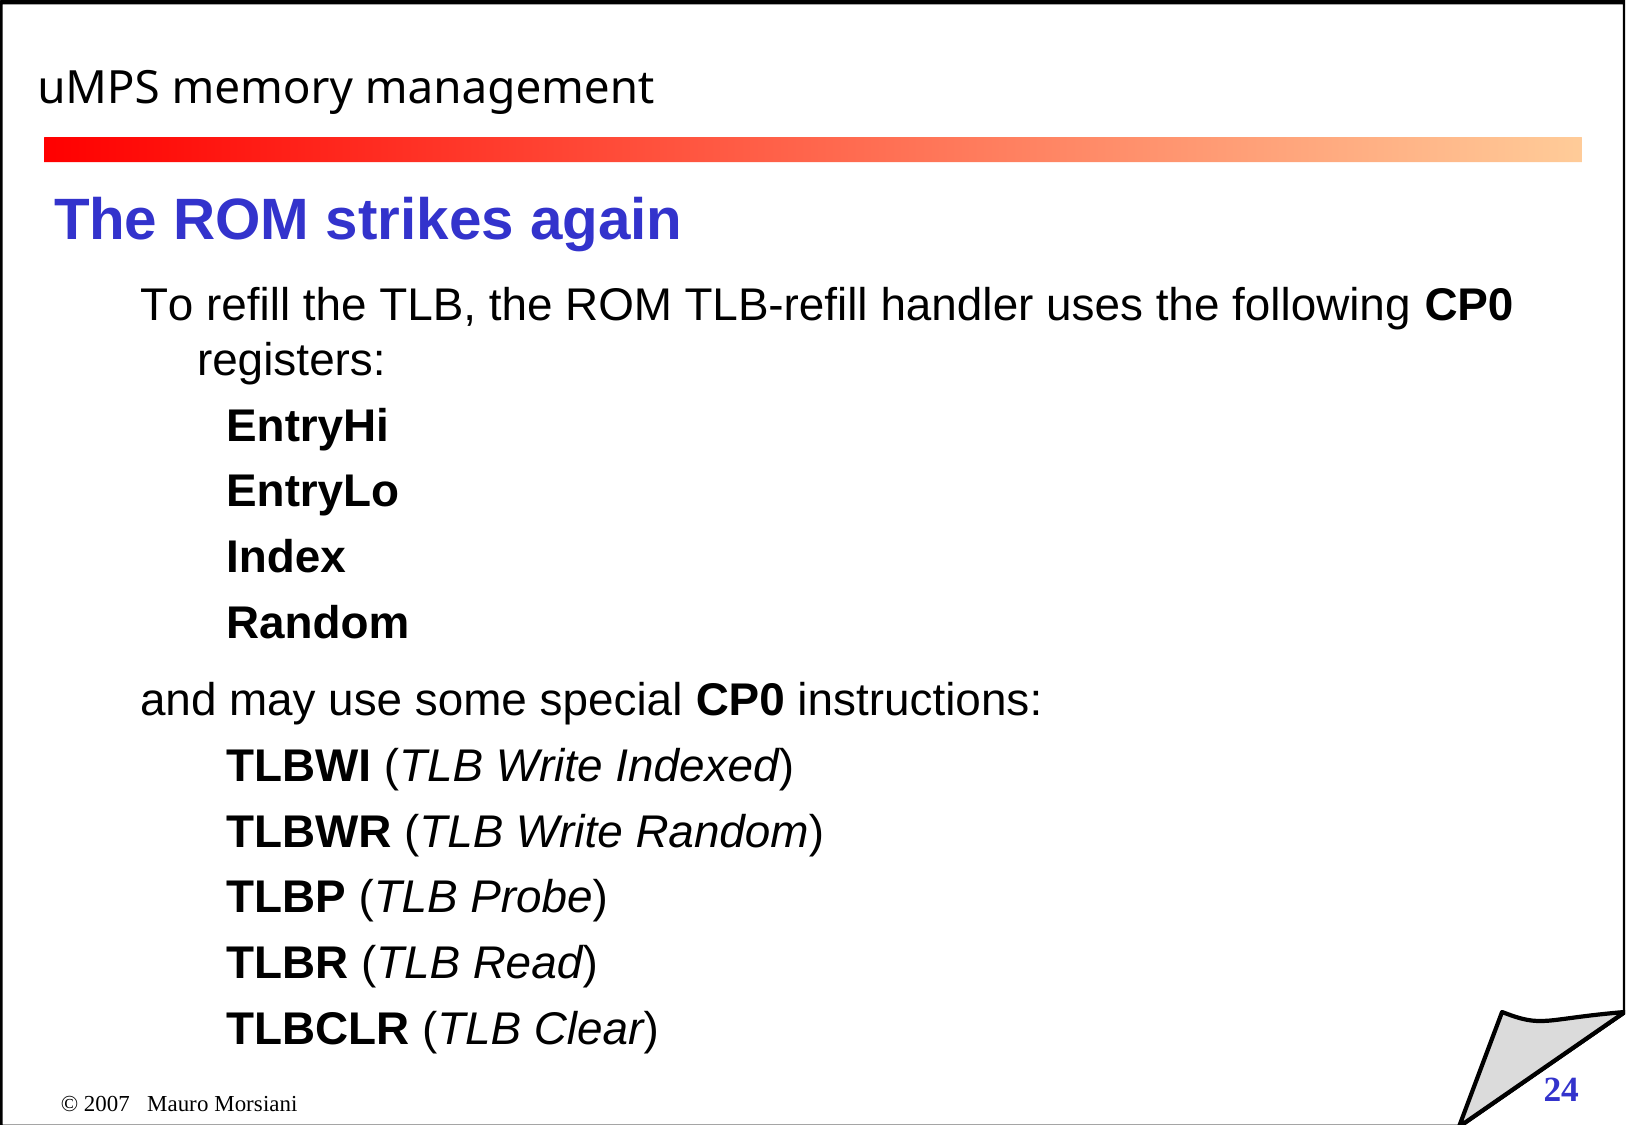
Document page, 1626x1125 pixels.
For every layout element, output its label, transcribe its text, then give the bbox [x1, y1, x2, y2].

list The ROM strikes again To refill the TLB, the ROM TLB-refill handler uses the following CP0 registers: EntryHi EntryLo Index Random and may use some special CP0 instructions: TLBWI (TLB Write Indexed) TLBWR (TLB Write Random) TLBP (TLB Probe) TLBR (TLB Read) TLBCLR (TLB Clear) [54, 187, 1571, 1124]
title uMPS memory management [37, 44, 1588, 131]
